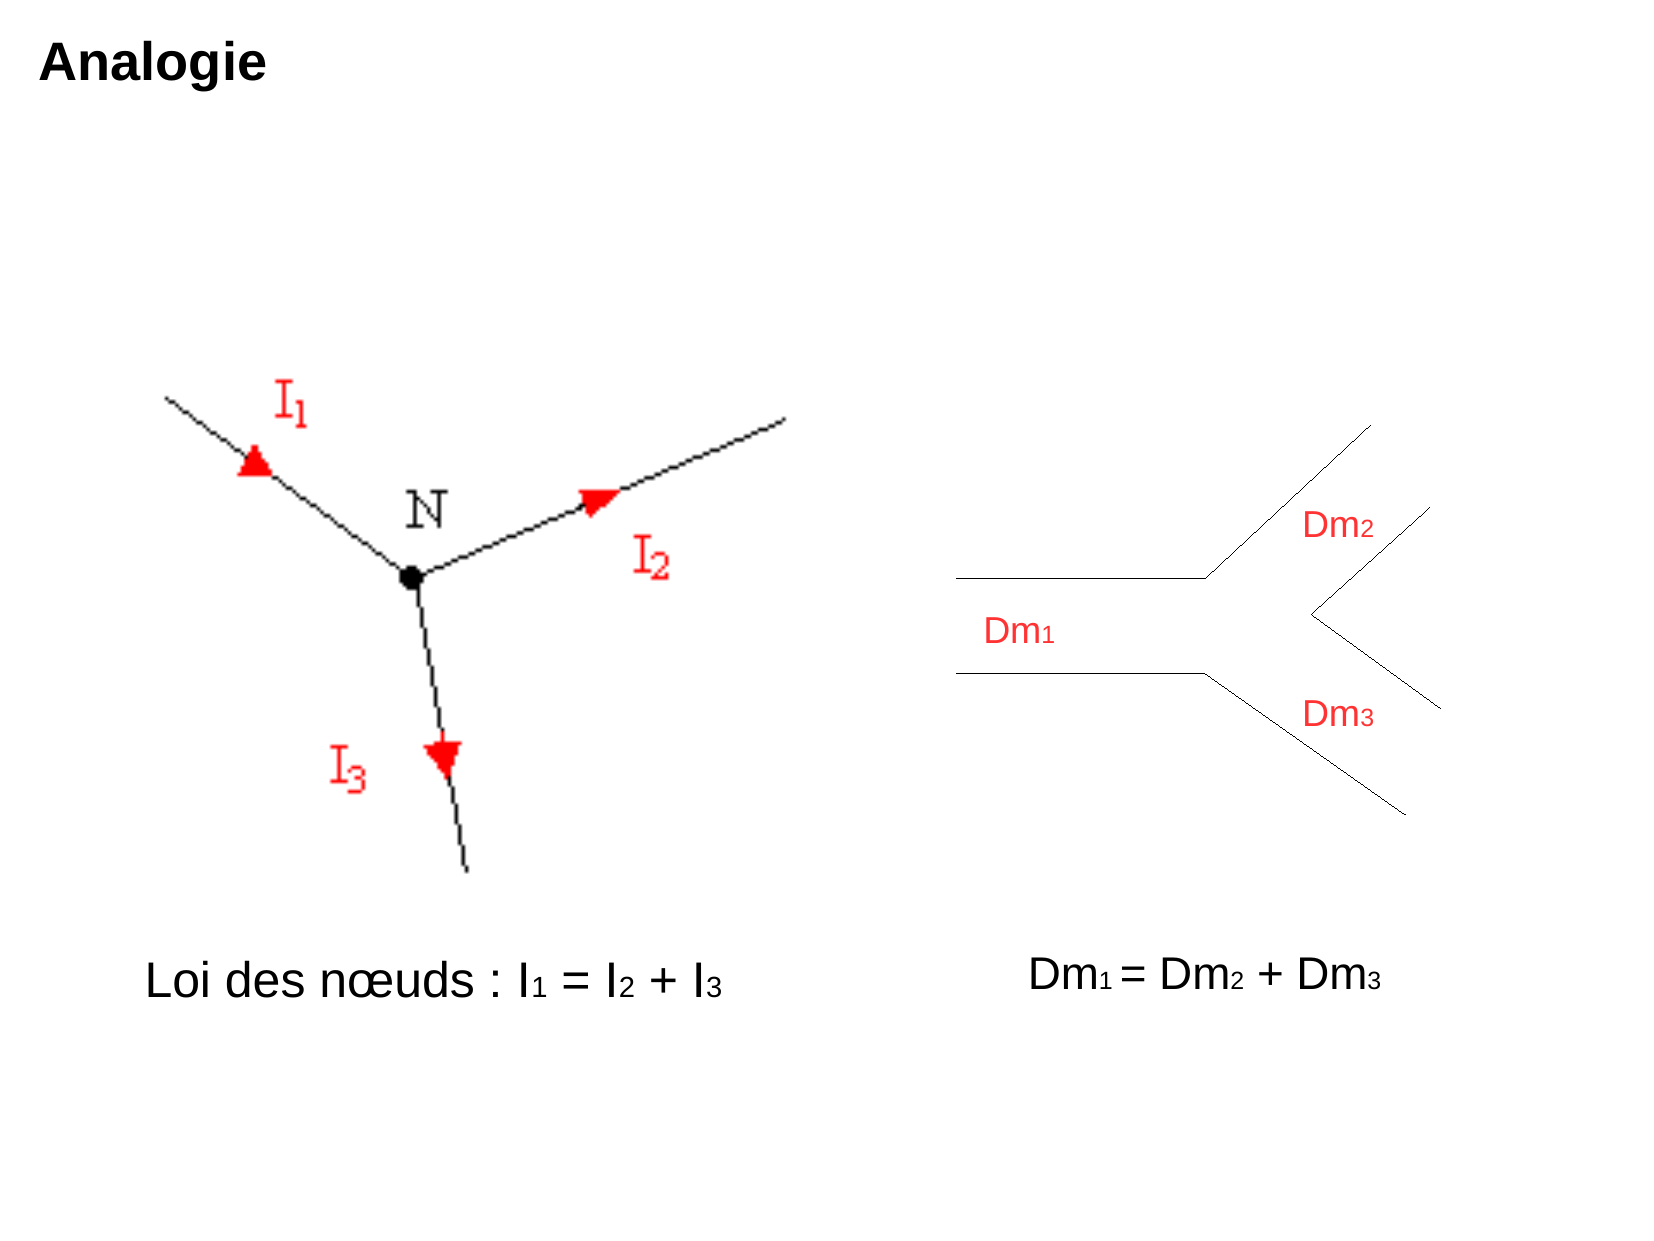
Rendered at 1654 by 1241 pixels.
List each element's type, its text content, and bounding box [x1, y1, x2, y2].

text_box Dm2 [1287, 496, 1430, 595]
picture [118, 336, 804, 898]
text_box Dm3 [1287, 685, 1430, 784]
text_box Loi des nœuds : I1 = I2 + I3 [129, 944, 839, 1016]
text_box Analogie [23, 23, 662, 101]
text_box Dm1 = Dm2 + Dm3 [938, 940, 1471, 1058]
text_box Dm1 [968, 602, 1111, 702]
